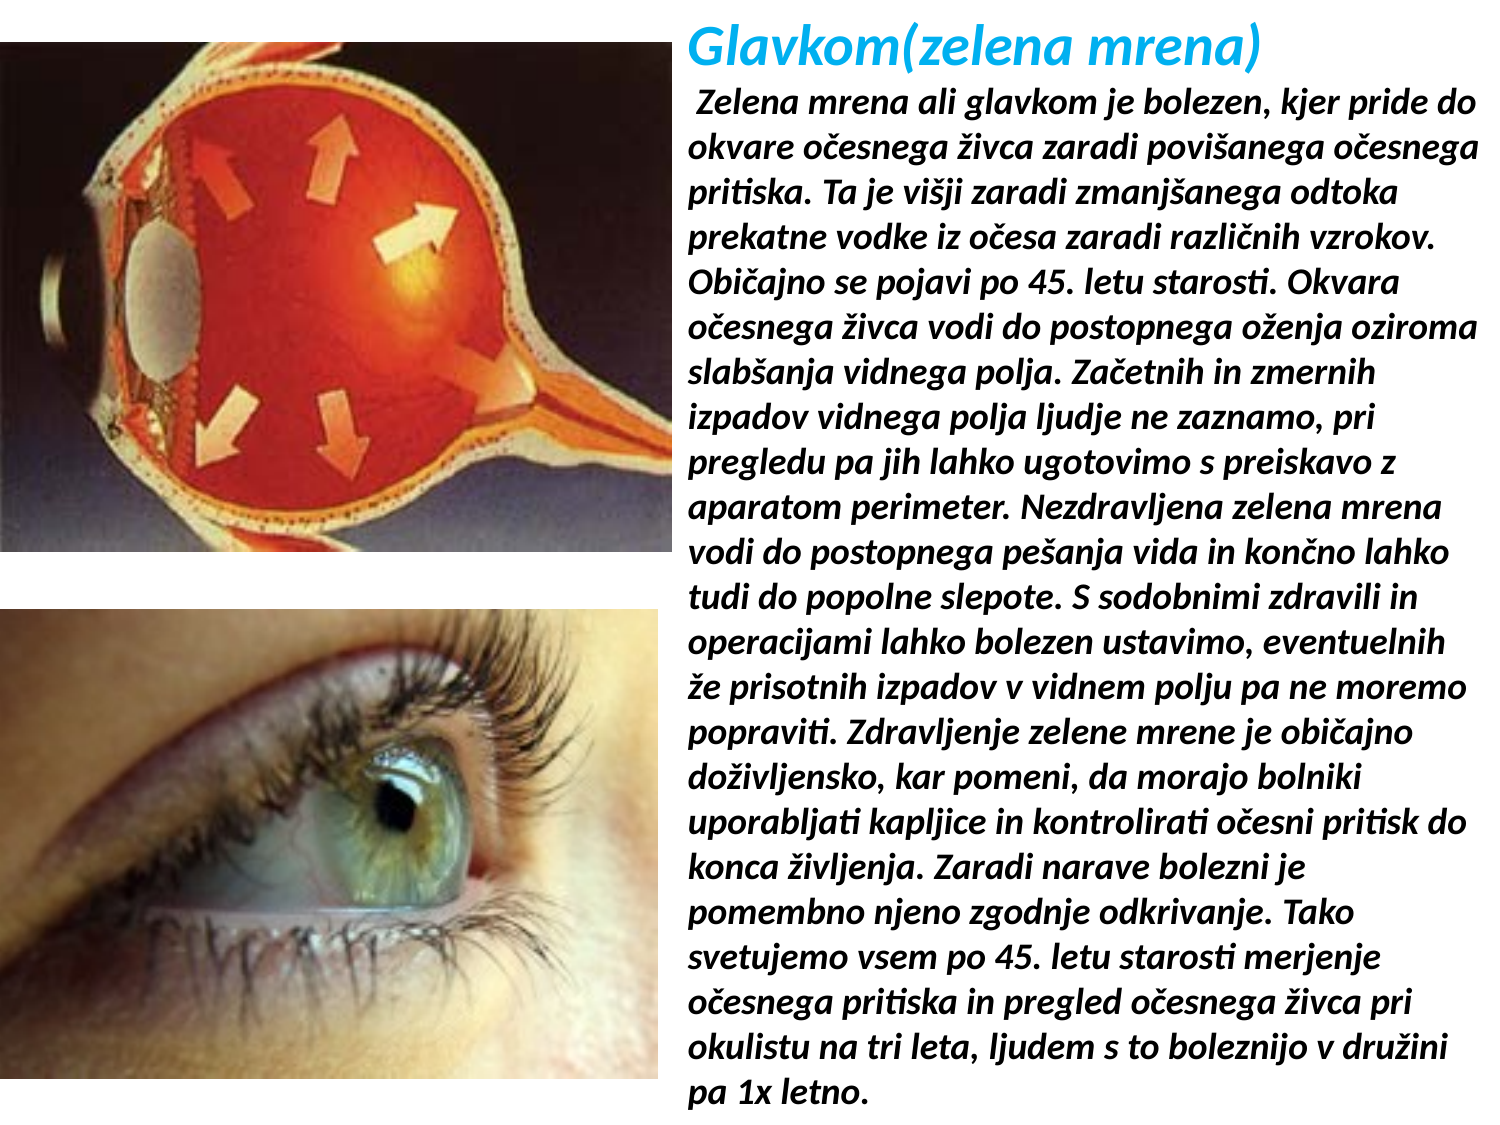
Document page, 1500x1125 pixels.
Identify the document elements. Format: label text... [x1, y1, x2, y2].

picture [0, 609, 658, 1079]
text_box Glavkom(zelena mrena) Zelena mrena ali glavkom je bolezen, kjer pride do okvare očesnega živca zaradi povišanega očesnega pritiska. Ta je višji zaradi zmanjšanega odtoka prekatne vodke iz očesa zaradi različnih vzrokov. Običajno se pojavi po 45. letu starosti. Okvara očesnega živca vodi do postopnega oženja oziroma slabšanja vidnega polja. Začetnih in zmernih izpadov vidnega polja ljudje ne zaznamo, pri pregledu pa jih lahko ugotovimo s preiskavo z aparatom perimeter. Nezdravljena zelena mrena vodi do postopnega pešanja vida in končno lahko tudi do popolne slepote. S sodobnimi zdravili in operacijami lahko bolezen ustavimo, eventuelnih že prisotnih izpadov v vidnem polju pa ne moremo popraviti. Zdravljenje zelene mrene je običajno doživljensko, kar pomeni, da morajo bolniki uporabljati kapljice in kontrolirati očesni pritisk do konca življenja. Zaradi narave bolezni je pomembno njeno zgodnje odkrivanje. Tako svetujemo vsem po 45. letu starosti merjenje očesnega pritiska in pregled očesnega živca pri okulistu na tri leta, ljudem s to boleznijo v družini pa 1x letno. [673, 0, 1500, 1120]
picture [0, 42, 672, 552]
